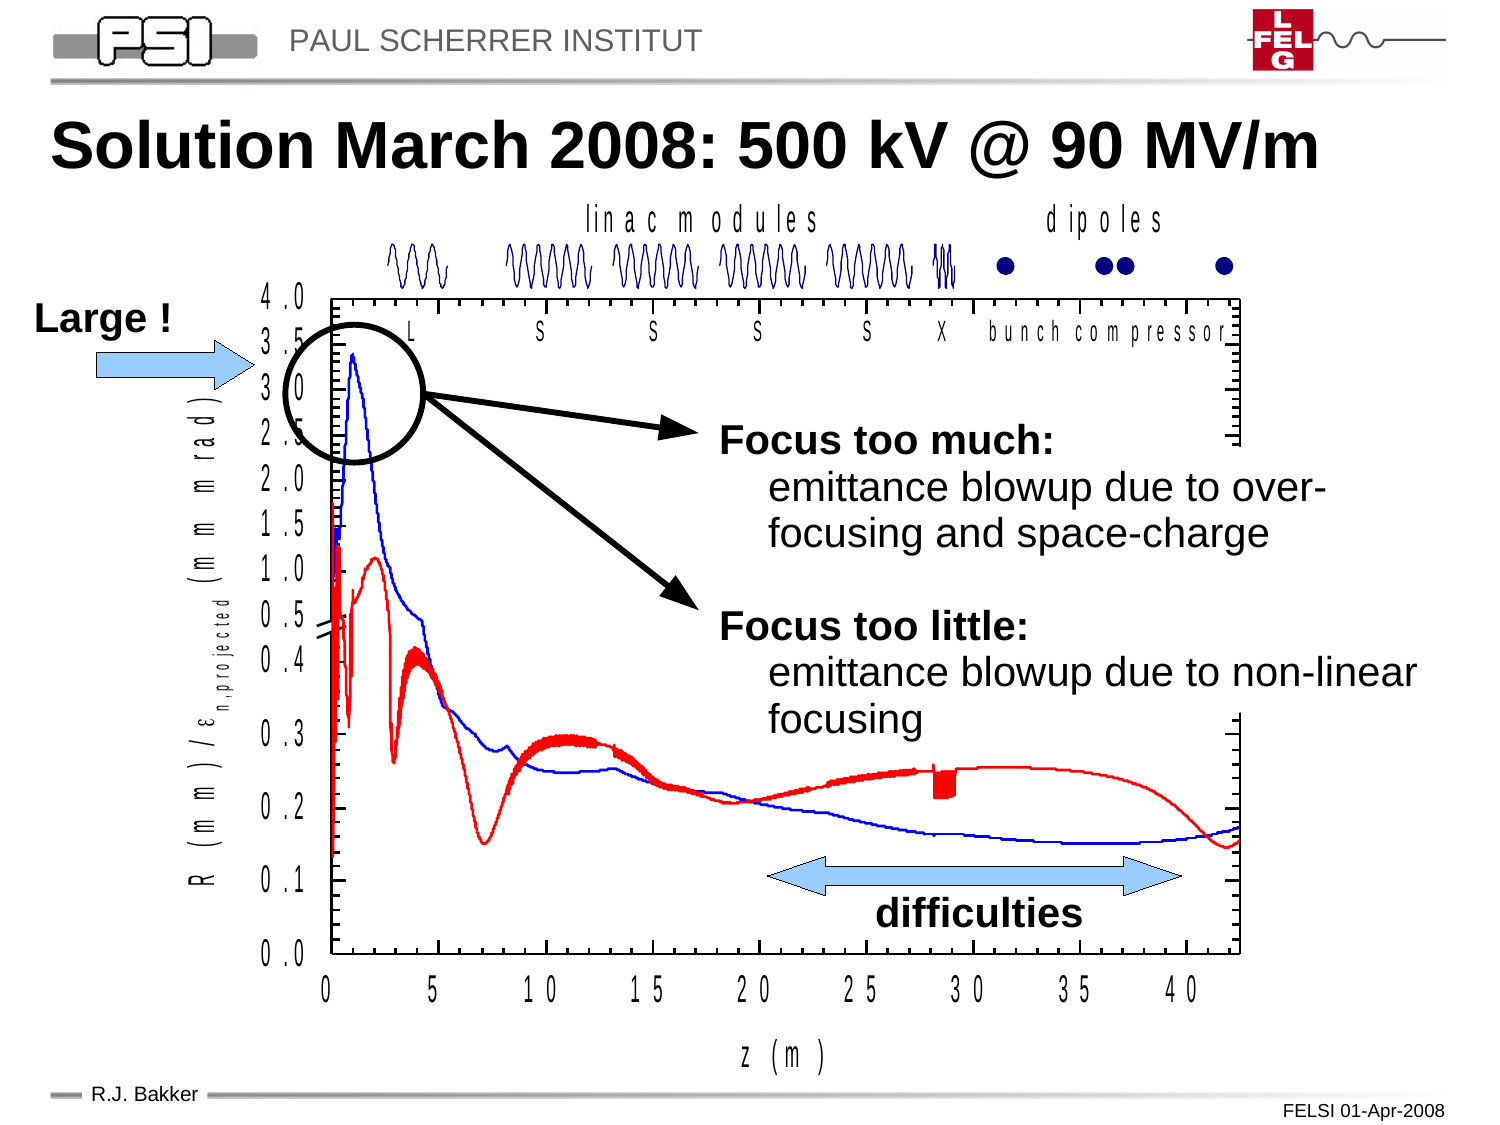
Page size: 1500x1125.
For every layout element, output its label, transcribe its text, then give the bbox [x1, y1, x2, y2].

picture [208, 1092, 1447, 1099]
text_box [767, 856, 1182, 896]
text_box Focus too much: emittance blowup due to over-focusing and space-charge Focus too little: emittance blowup due to non-linear focusing [698, 409, 1487, 764]
picture [52, 15, 260, 69]
text_box [96, 340, 255, 390]
picture [50, 78, 1447, 85]
picture [1246, 8, 1447, 72]
picture [50, 1092, 82, 1099]
picture [289, 328, 420, 459]
text_box Large ! [18, 287, 188, 351]
text_box difficulties [860, 886, 1099, 945]
title Solution March 2008: 500 kV @ 90 MV/m [50, 108, 1450, 184]
picture [437, 399, 698, 607]
picture [175, 193, 1314, 1080]
